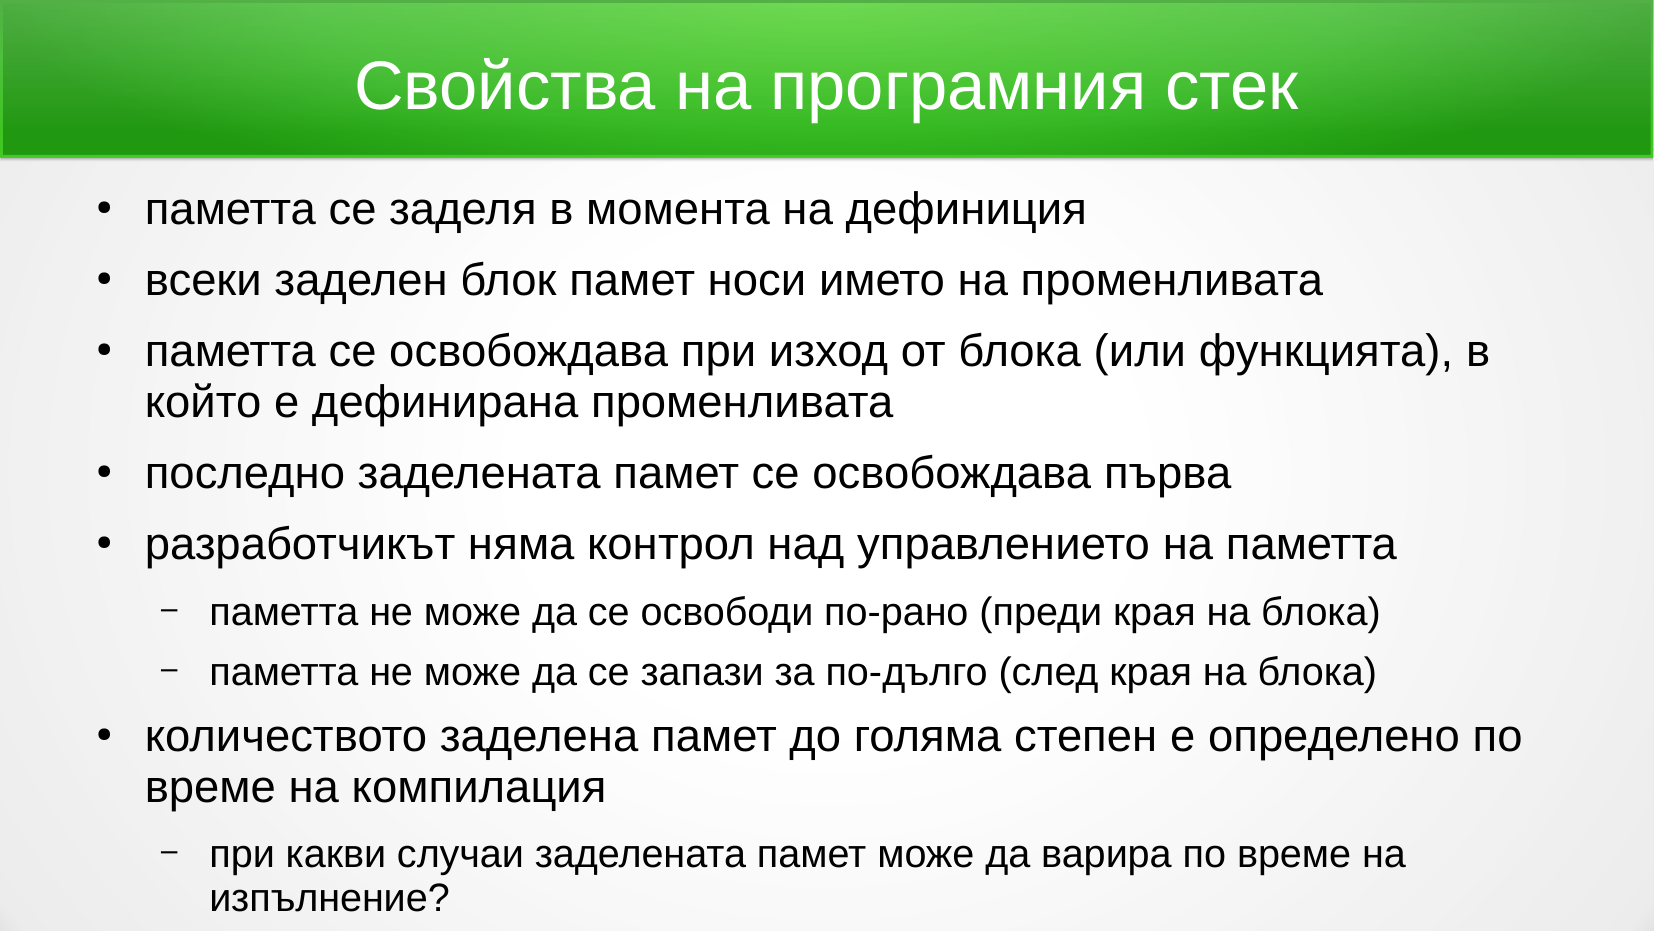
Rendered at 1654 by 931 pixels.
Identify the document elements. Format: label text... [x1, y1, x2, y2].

title Свойства на програмния стек [82, 37, 1571, 135]
list паметта се заделя в момента на дефиниция всеки заделен блок памет носи името на променливата паметта се освобождава при изход от блока (или функцията), в който е дефинирана променливата последно заделената памет се освобождава първа разработчикът няма контрол над управлението на паметта паметта не може да се освободи по-рано (преди края на блока) паметта не може да се запази за по-дълго (след края на блока) количеството заделена памет до голяма степен е определено по време на компилация при какви случаи заделената памет може да варира по време на изпълнение? [80, 183, 1536, 922]
